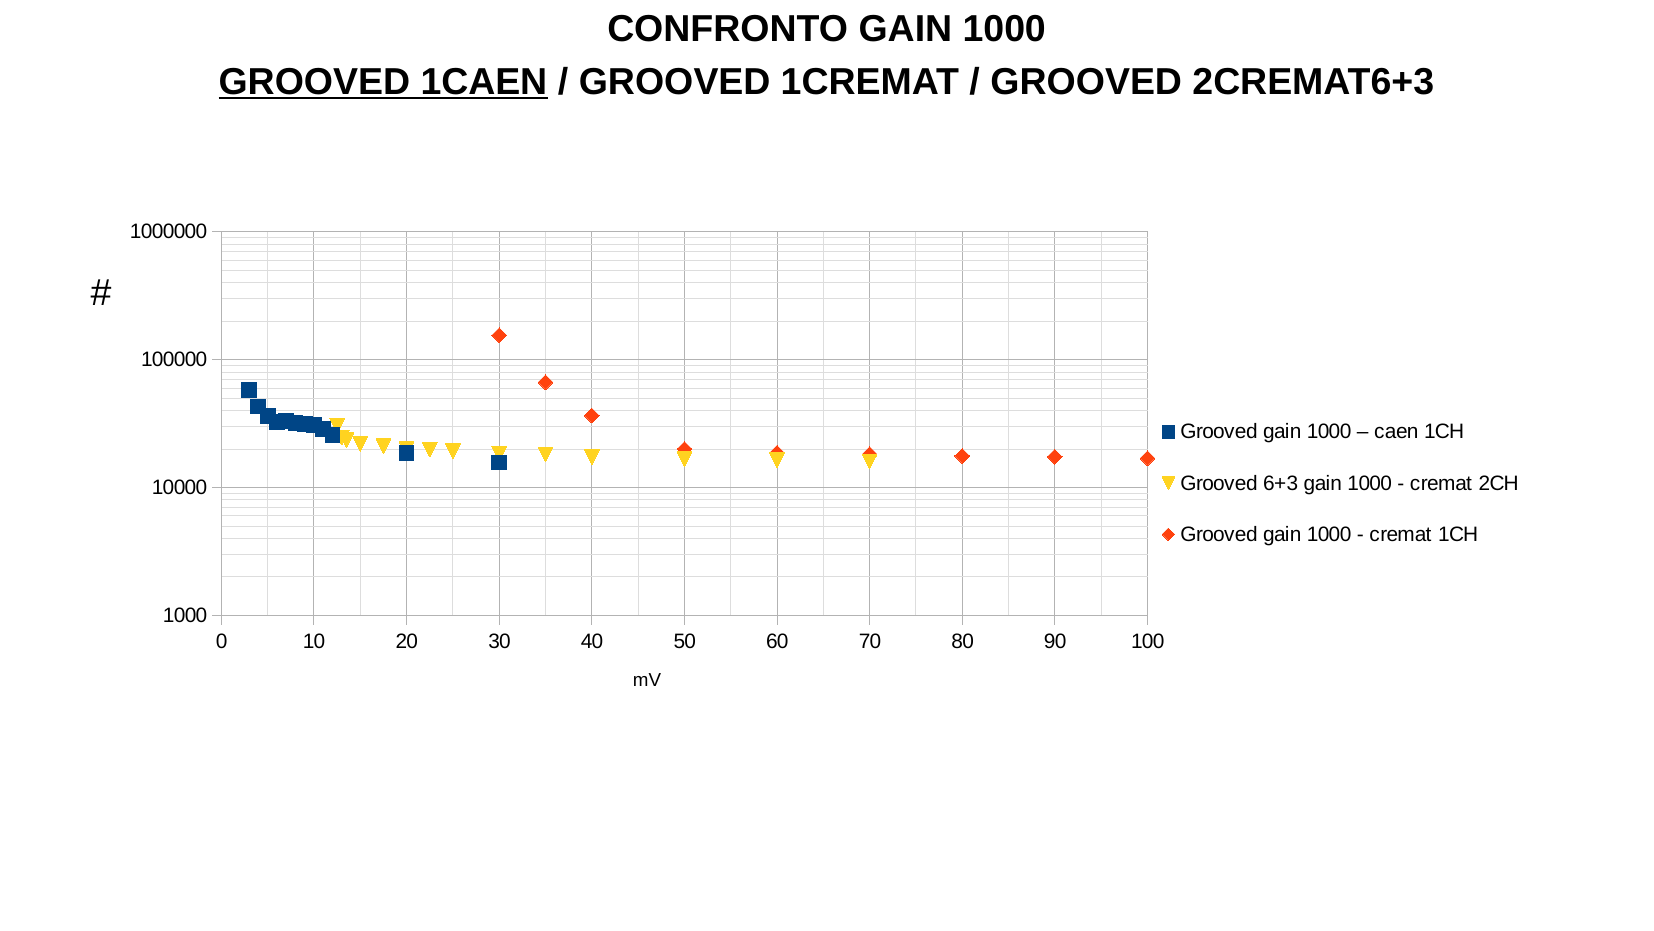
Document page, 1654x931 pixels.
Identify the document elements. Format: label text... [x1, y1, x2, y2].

text_box GROOVED 1CAEN / GROOVED 1CREMAT / GROOVED 2CREMAT6+3 [0, 53, 1654, 110]
text_box CONFRONTO GAIN 1000 [0, 0, 1654, 53]
chart [112, 209, 1546, 722]
text_box # [75, 264, 112, 321]
